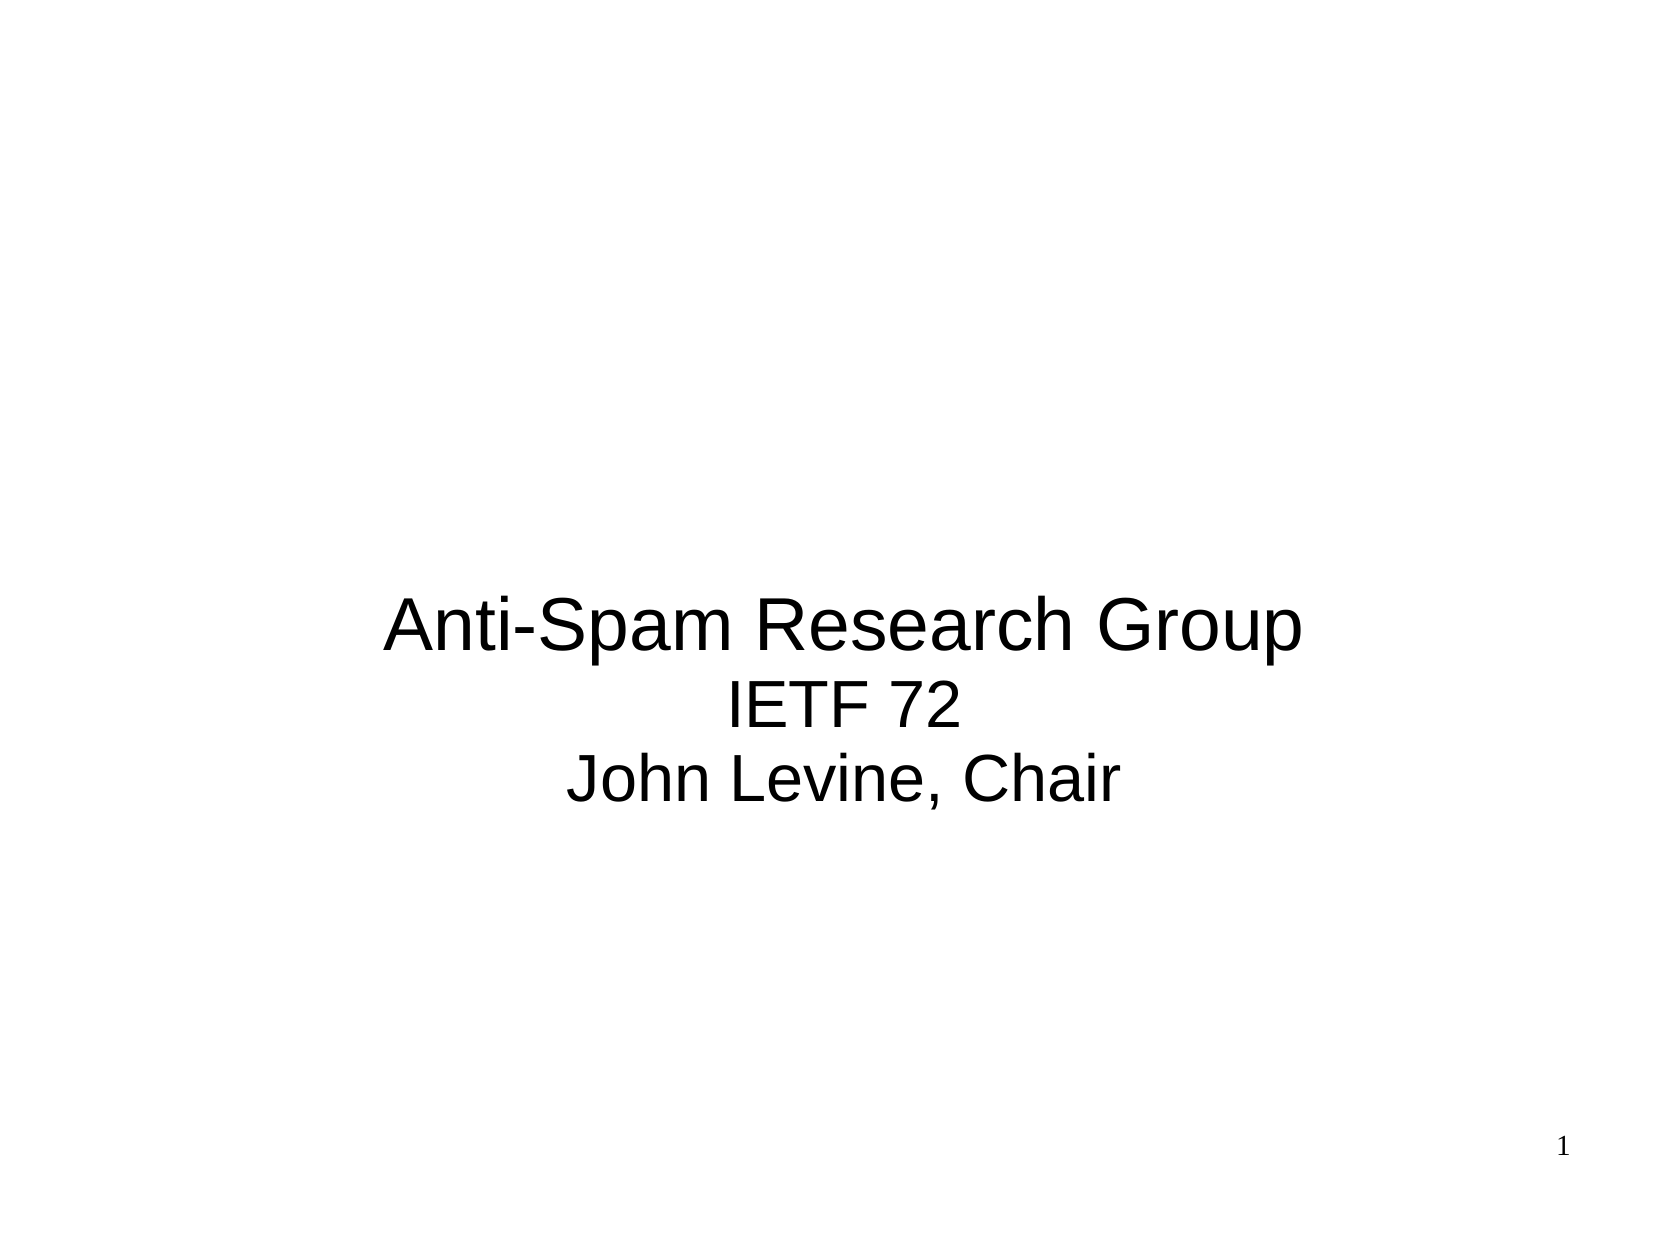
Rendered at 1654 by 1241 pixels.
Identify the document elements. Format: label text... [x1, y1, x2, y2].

subtitle Anti-Spam Research Group IETF 72 John Levine, Chair [82, 290, 1571, 1109]
